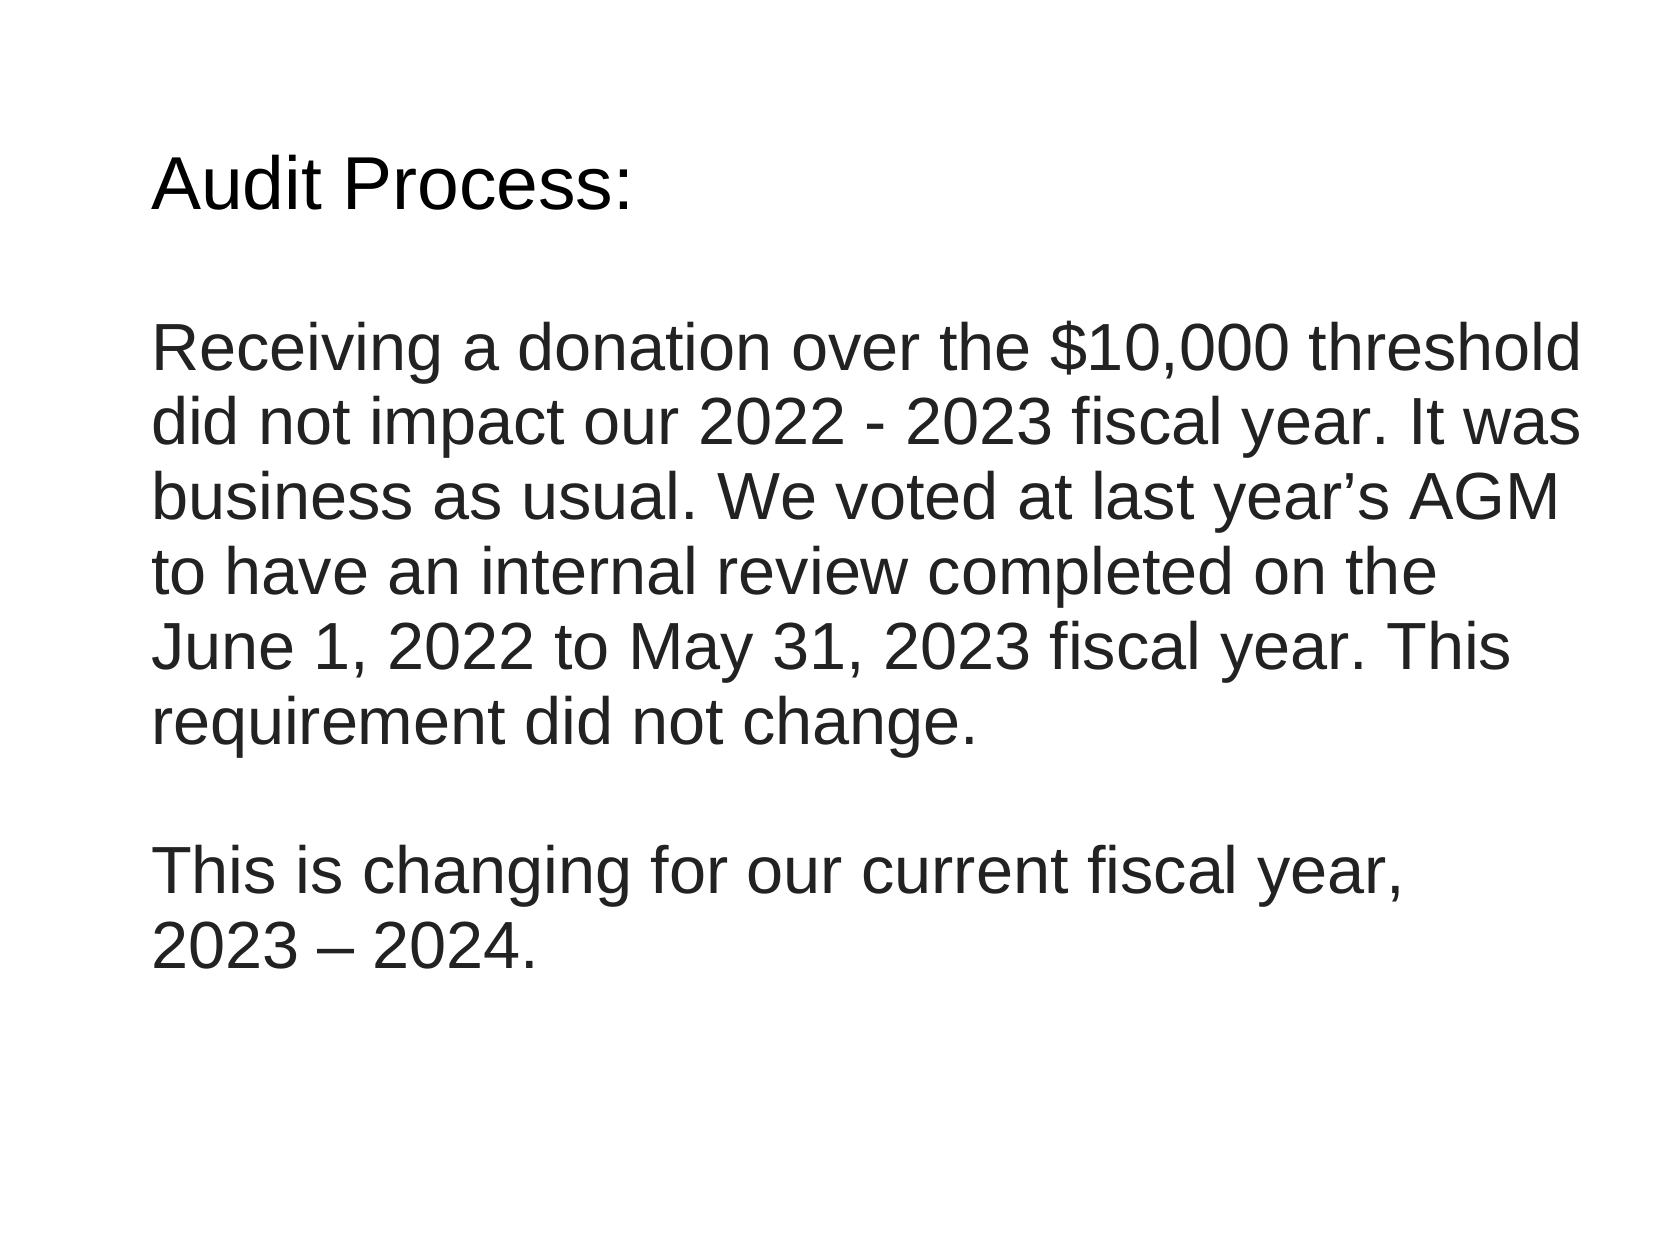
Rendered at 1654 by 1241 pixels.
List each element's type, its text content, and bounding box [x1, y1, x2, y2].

text_box Audit Process: Receiving a donation over the $10,000 threshold did not impact our 2022 - 2023 fiscal year. It was business as usual. We voted at last year’s AGM to have an internal review completed on the June 1, 2022 to May 31, 2023 fiscal year. This requirement did not change. This is changing for our current fiscal year, 2023 – 2024. [136, 134, 1616, 1241]
